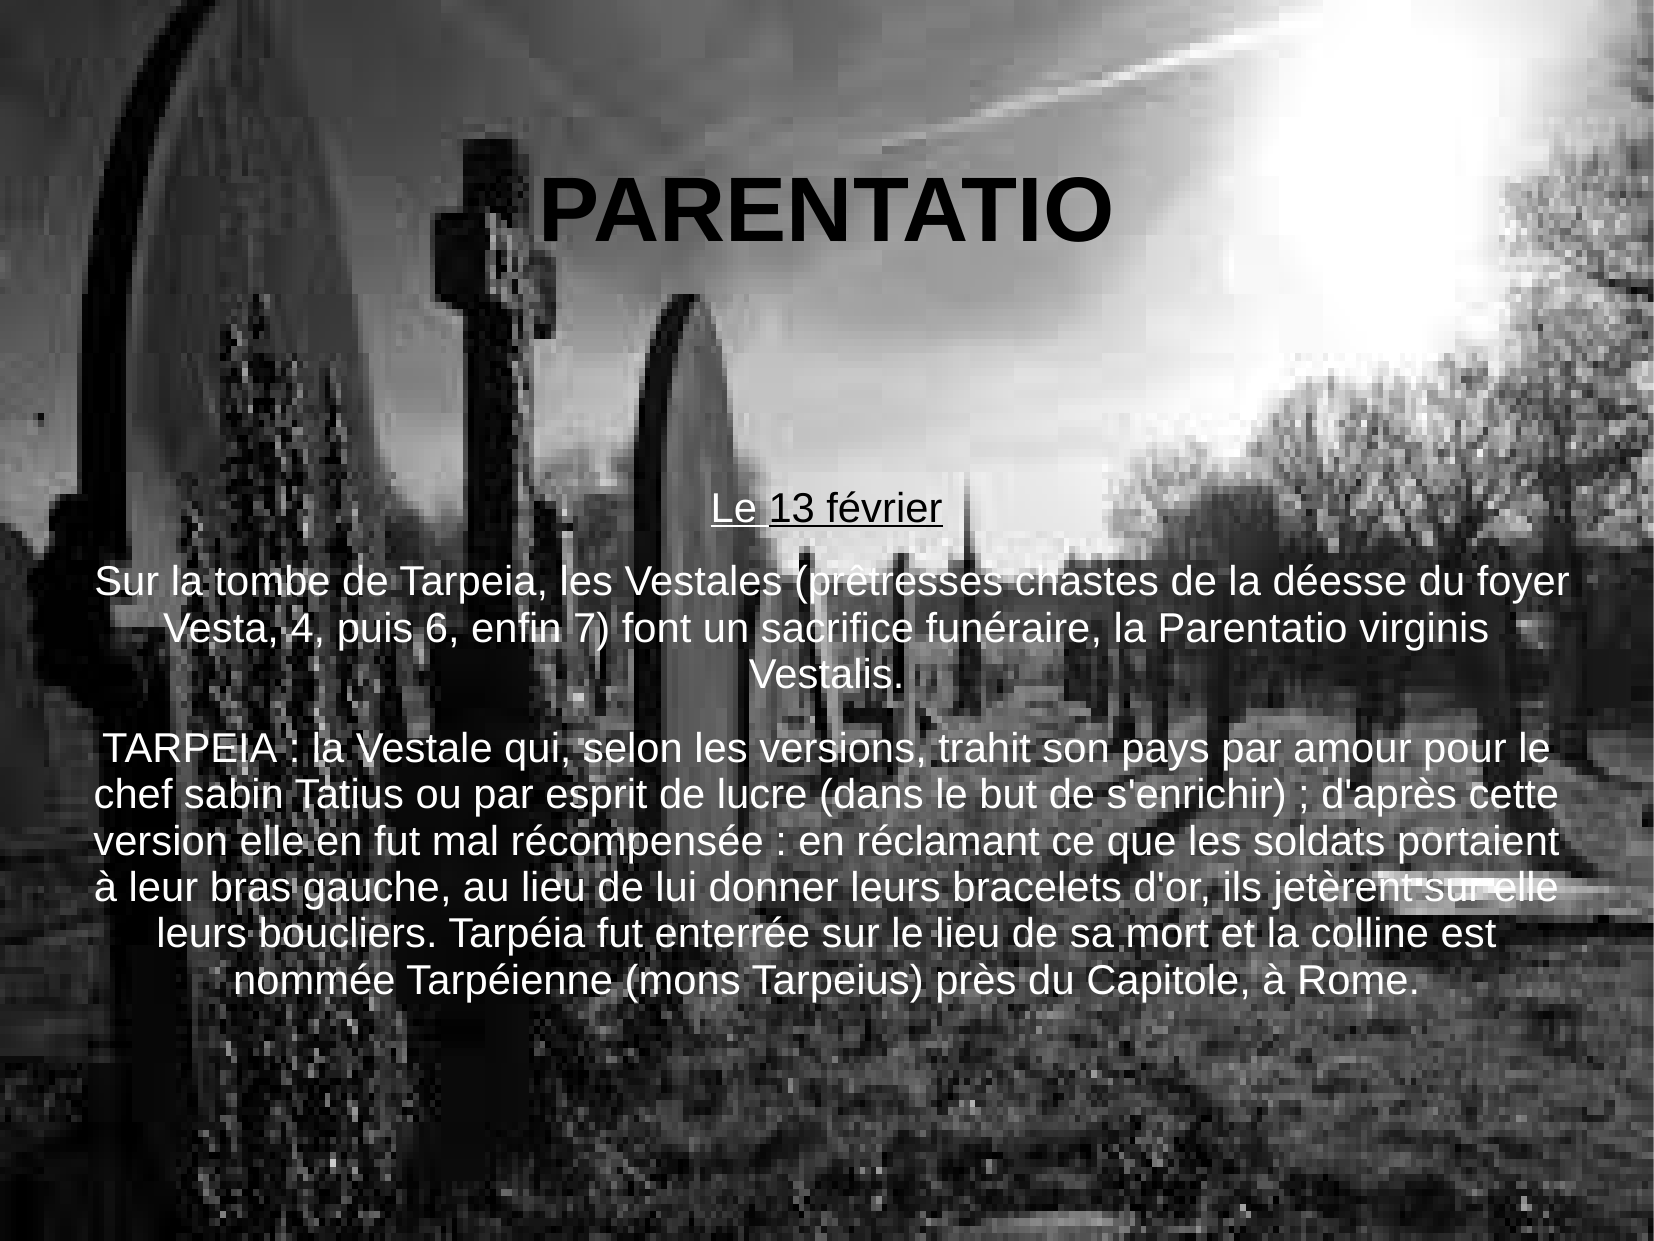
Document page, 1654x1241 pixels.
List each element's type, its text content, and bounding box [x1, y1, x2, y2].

picture [0, 0, 1654, 1241]
title PARENTATIO [82, 106, 1571, 290]
list Le 13 février Sur la tombe de Tarpeia, les Vestales (prêtresses chastes de la déesse du foyer Vesta, 4, puis 6, enfin 7) font un sacrifice funéraire, la Parentatio virginis Vestalis. TARPEIA : la Vestale qui, selon les versions, trahit son pays par amour pour le chef sabin Tatius ou par esprit de lucre (dans le but de s'enrichir) ; d'après cette version elle en fut mal récompensée : en réclamant ce que les soldats portaient à leur bras gauche, au lieu de lui donner leurs bracelets d'or, ils jetèrent sur elle leurs boucliers. Tarpéia fut enterrée sur le lieu de sa mort et la colline est nommée Tarpéienne (mons Tarpeius) près du Capitole, à Rome. [82, 290, 1571, 1010]
